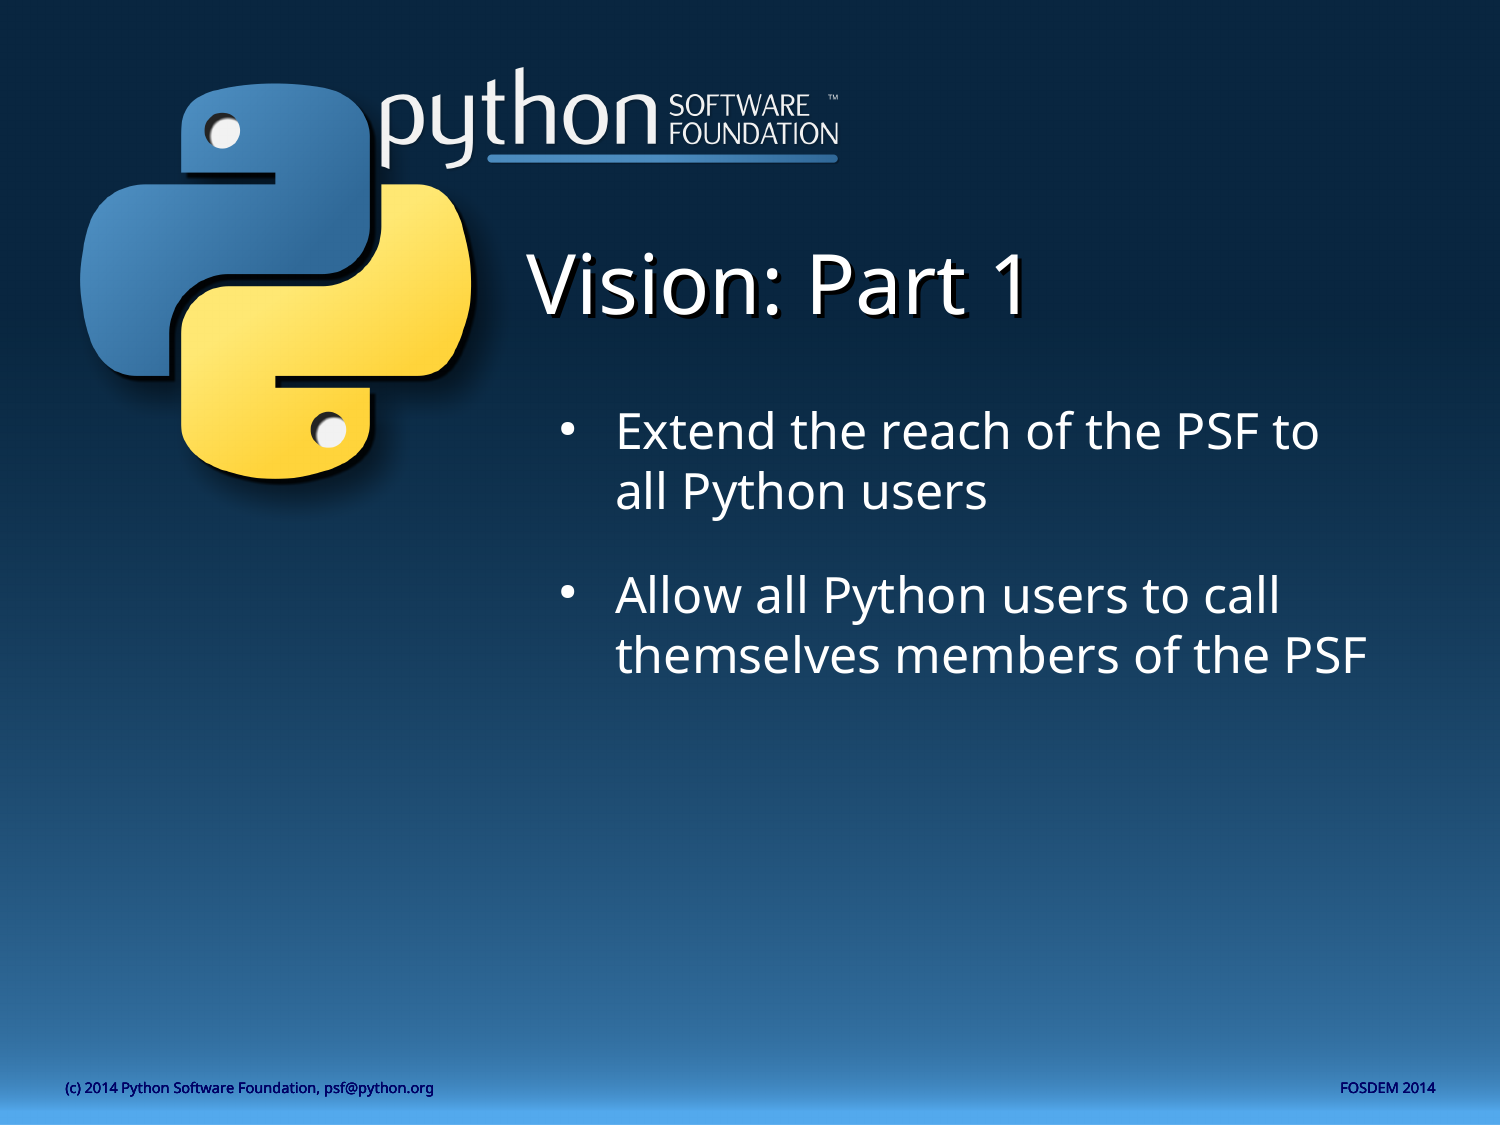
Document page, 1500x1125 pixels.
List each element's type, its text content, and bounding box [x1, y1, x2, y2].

list Extend the reach of the PSF to all Python users Allow all Python users to call themselves members of the PSF [544, 392, 1388, 1006]
title Vision: Part 1 [512, 185, 1388, 377]
text_box (c) 2014 Python Software Foundation, psf@python.org FOSDEM 2014 [65, 1078, 1436, 1099]
picture [0, 0, 1500, 1125]
